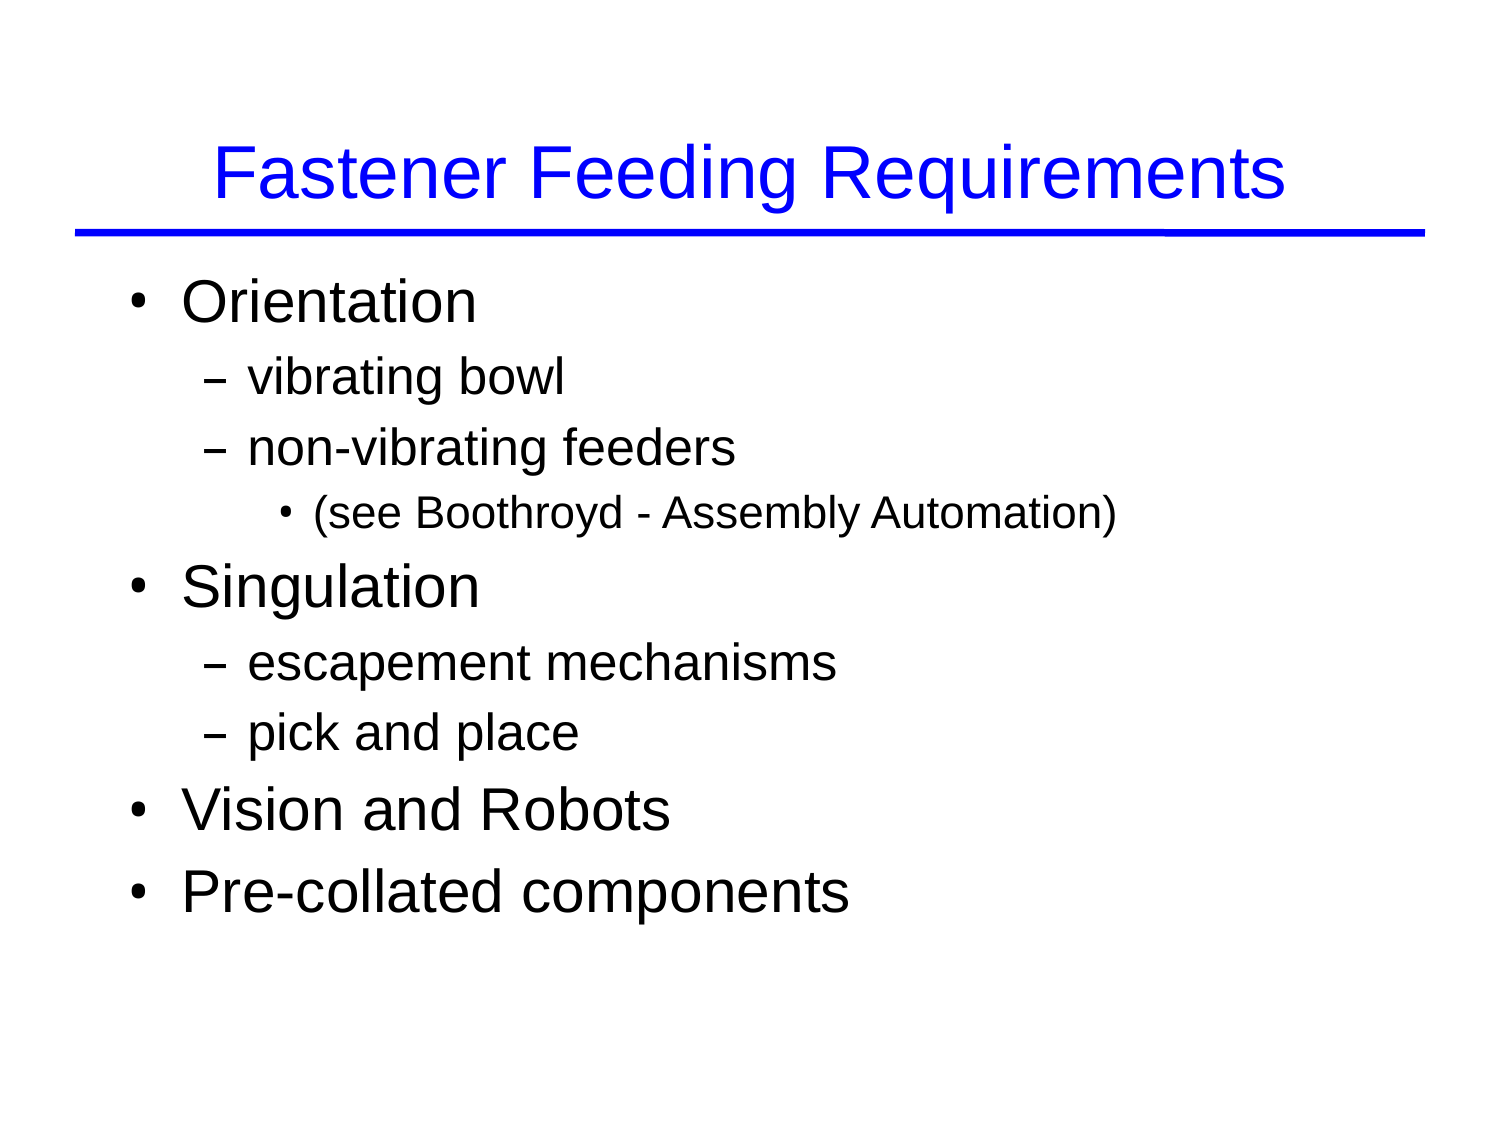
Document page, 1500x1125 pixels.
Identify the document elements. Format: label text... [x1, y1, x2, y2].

title Fastener Feeding Requirements [112, 80, 1388, 257]
list Orientation vibrating bowl non-vibrating feeders (see Boothroyd - Assembly Automation) Singulation escapement mechanisms pick and place Vision and Robots Pre-collated components [112, 262, 1388, 1000]
